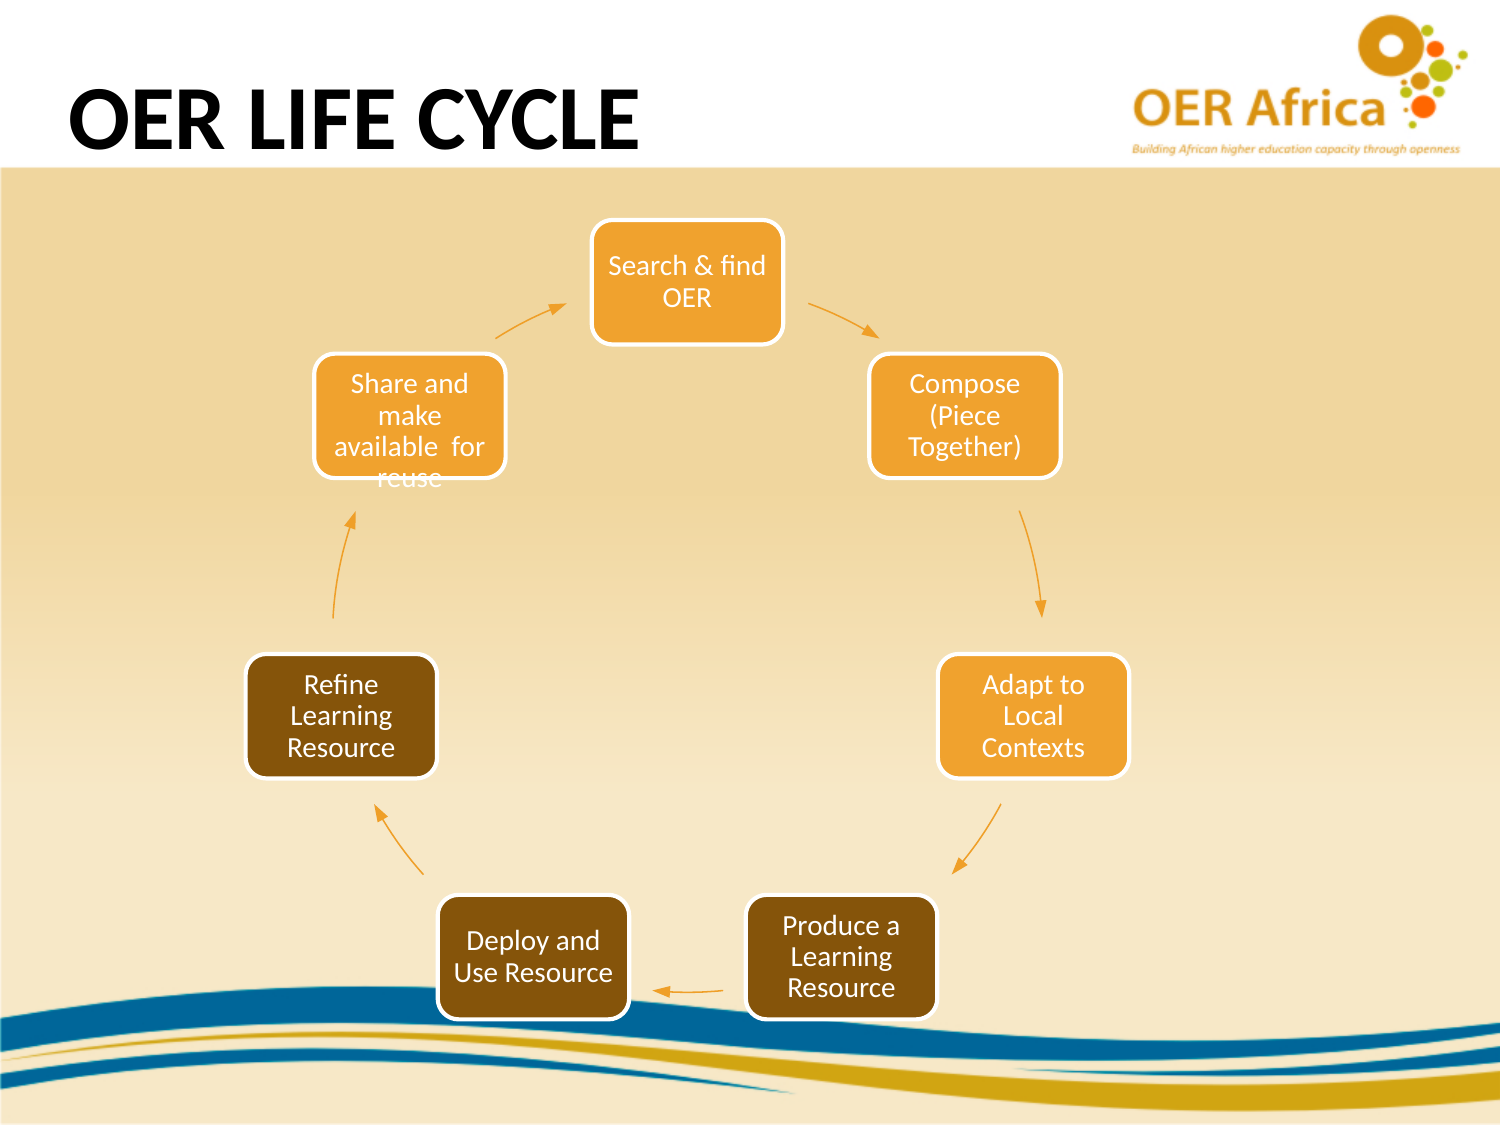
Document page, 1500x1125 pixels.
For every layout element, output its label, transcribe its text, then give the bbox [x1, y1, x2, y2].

text_box Share and make available for reuse [314, 353, 506, 479]
text_box Produce a Learning Resource [745, 894, 938, 1020]
title OER LIFE CYCLE [53, 19, 1404, 207]
text_box Compose (Piece Together) [869, 353, 1061, 479]
text_box Deploy and Use Resource [437, 894, 630, 1020]
text_box Adapt to Local Contexts [937, 653, 1130, 779]
text_box Refine Learning Resource [245, 653, 438, 779]
text_box Search & find OER [591, 219, 784, 345]
